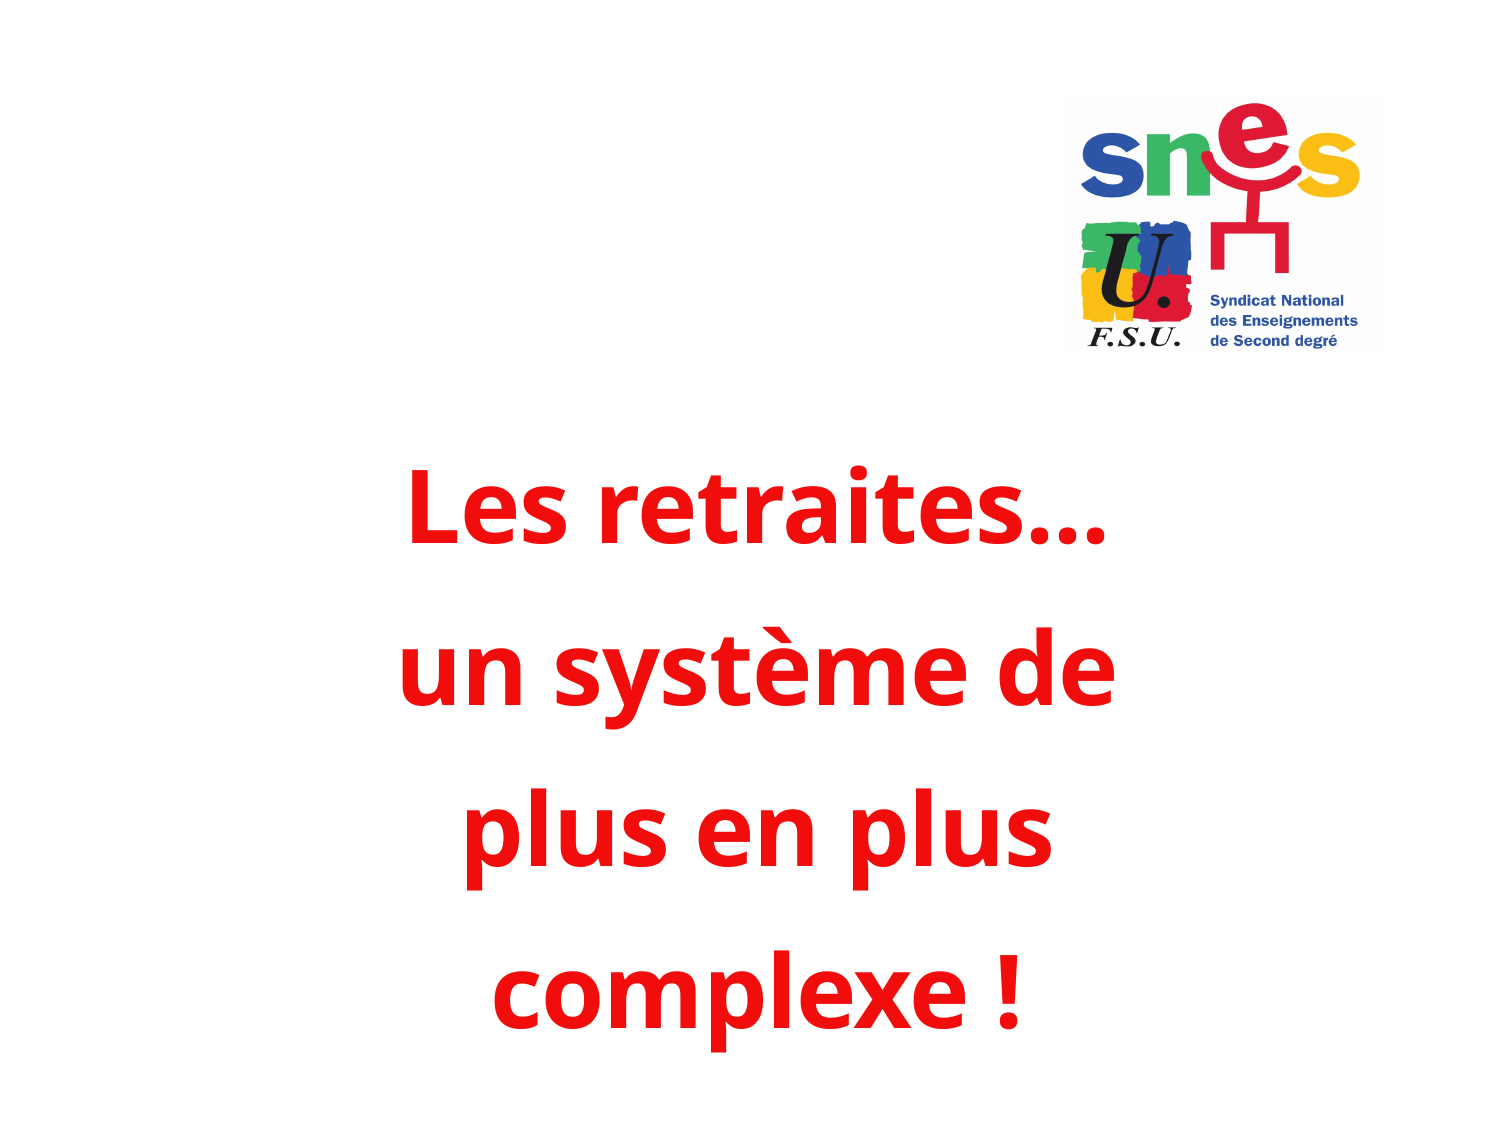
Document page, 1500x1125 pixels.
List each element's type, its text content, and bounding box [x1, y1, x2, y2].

text_box Les retraites... un système de plus en plus complexe ! [279, 403, 1235, 823]
picture [1062, 94, 1382, 355]
